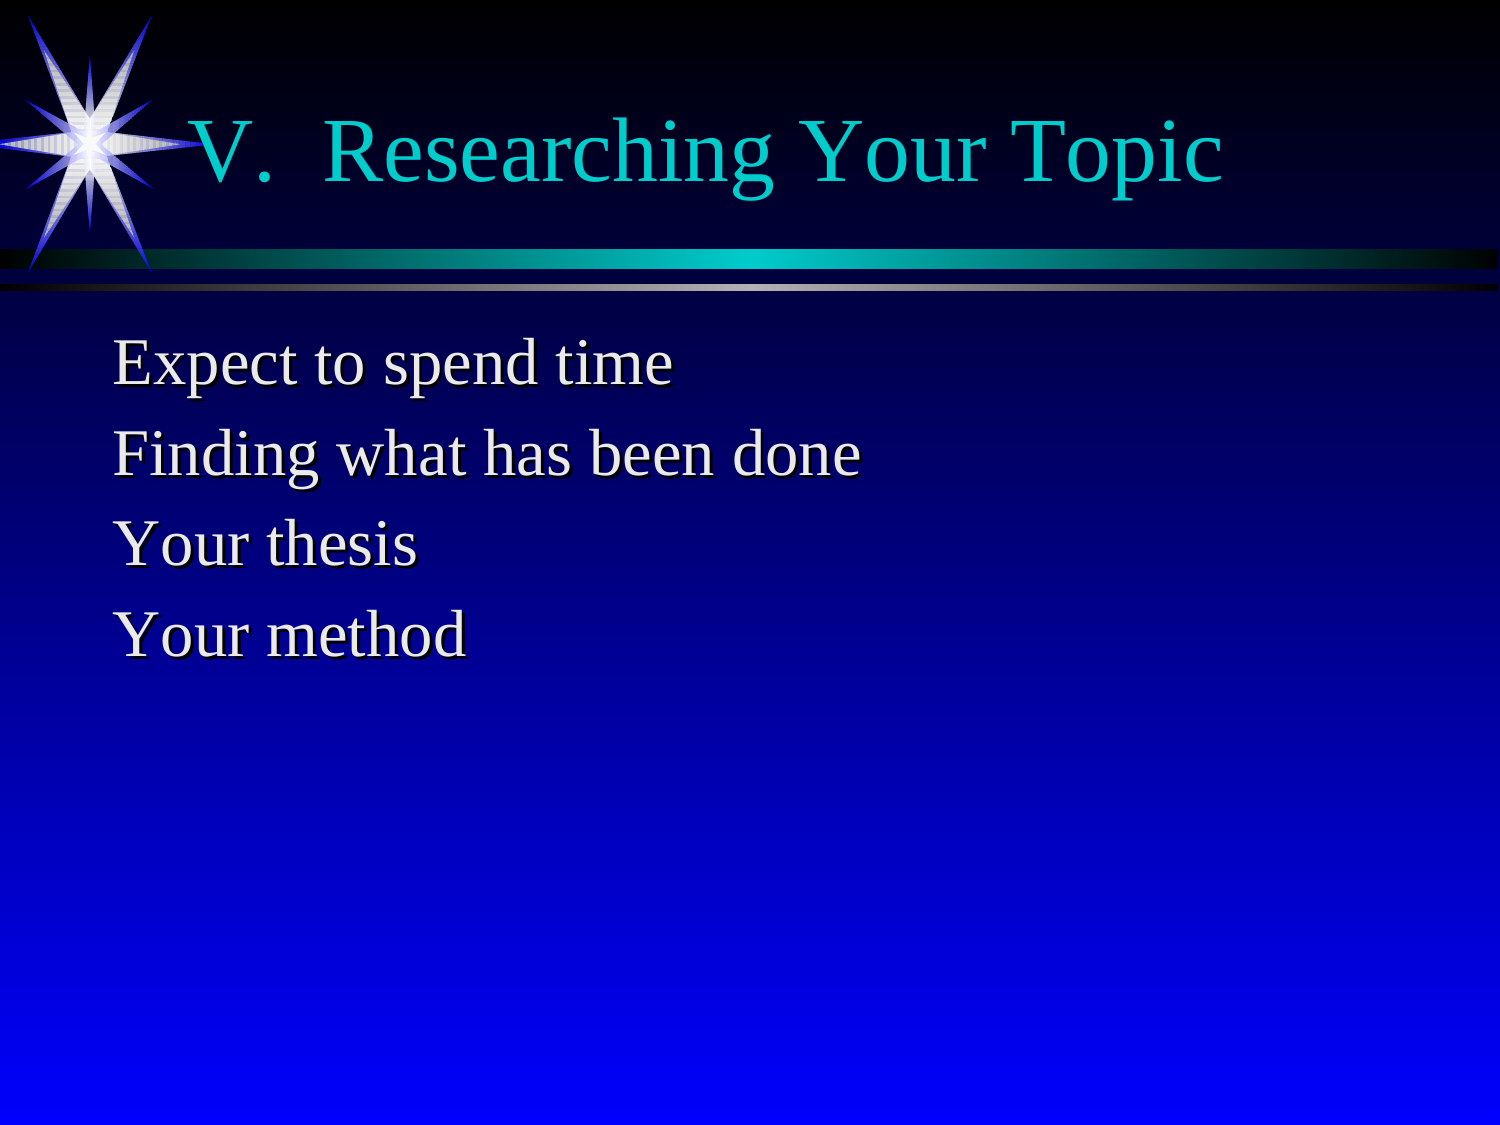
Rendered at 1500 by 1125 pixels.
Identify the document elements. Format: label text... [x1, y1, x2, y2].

title V. Researching Your Topic [187, 63, 1463, 237]
list Expect to spend time Finding what has been done Your thesis Your method [112, 324, 1388, 986]
